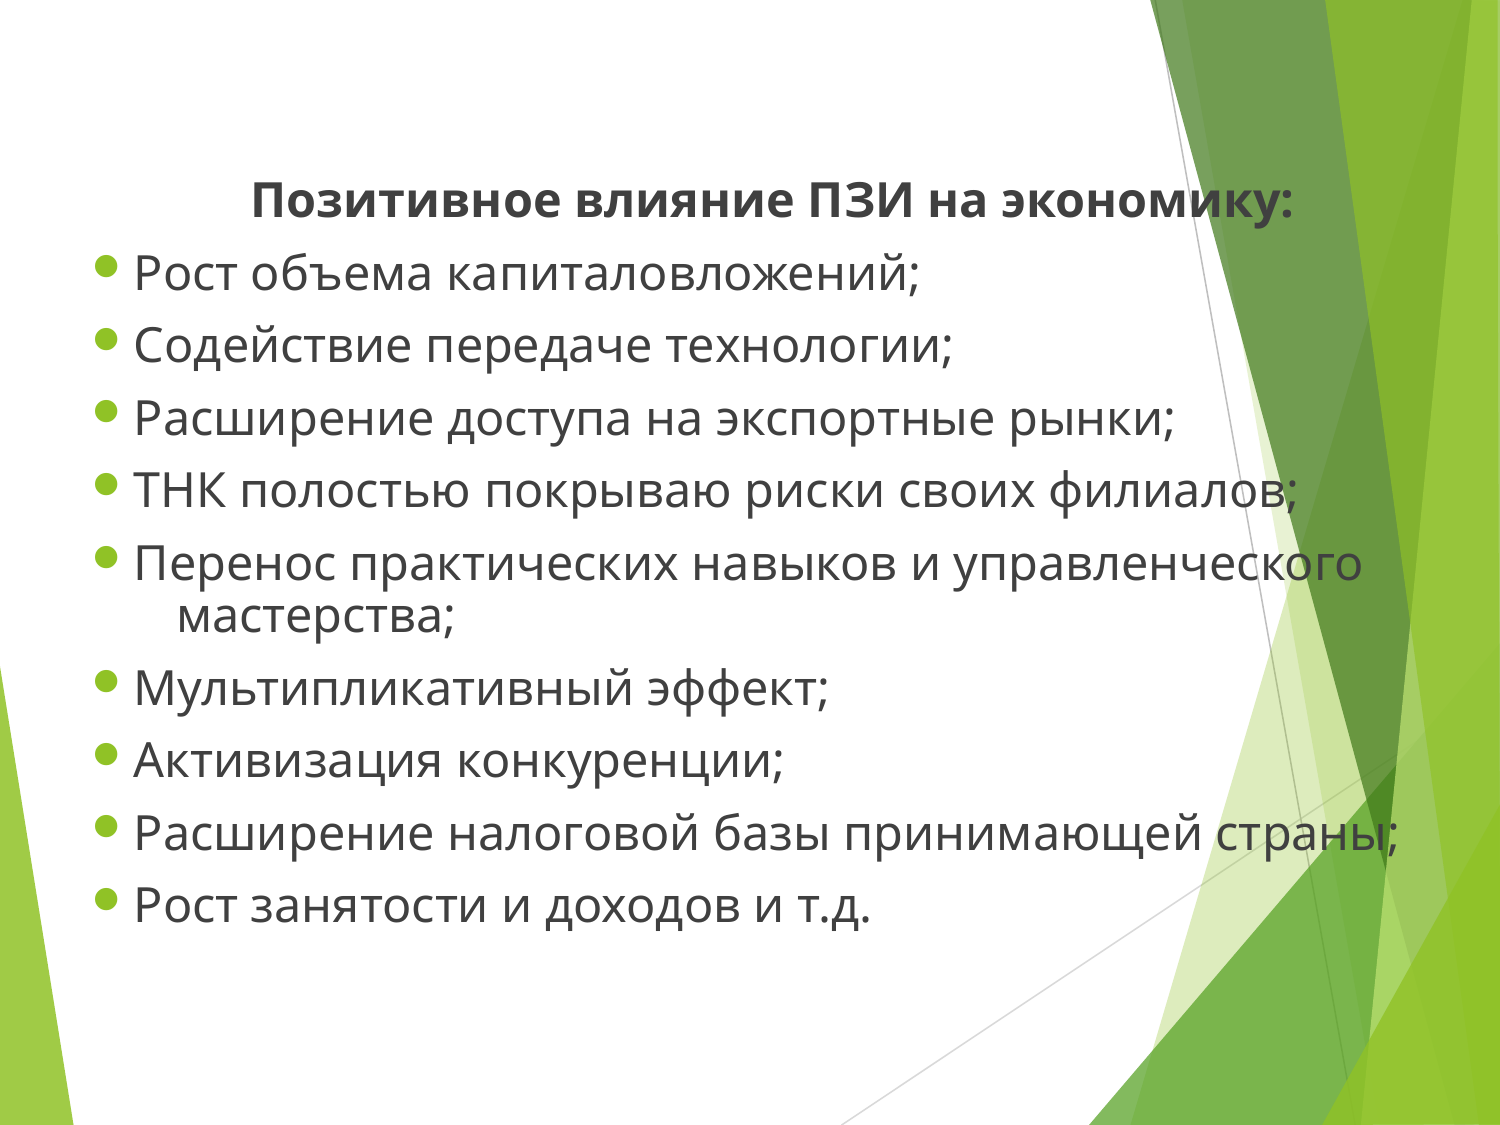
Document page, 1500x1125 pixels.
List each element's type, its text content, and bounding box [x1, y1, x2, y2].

list Позитивное влияние ПЗИ на экономику: Рост объема капиталовложений; Содействие передаче технологии; Расширение доступа на экспортные рынки; ТНК полостью покрываю риски своих филиалов; Перенос практических навыков и управленческого мастерства; Мультипликативный эффект; Активизация конкуренции; Расширение налоговой базы принимающей страны; Рост занятости и доходов и т.д. [76, 90, 1427, 988]
